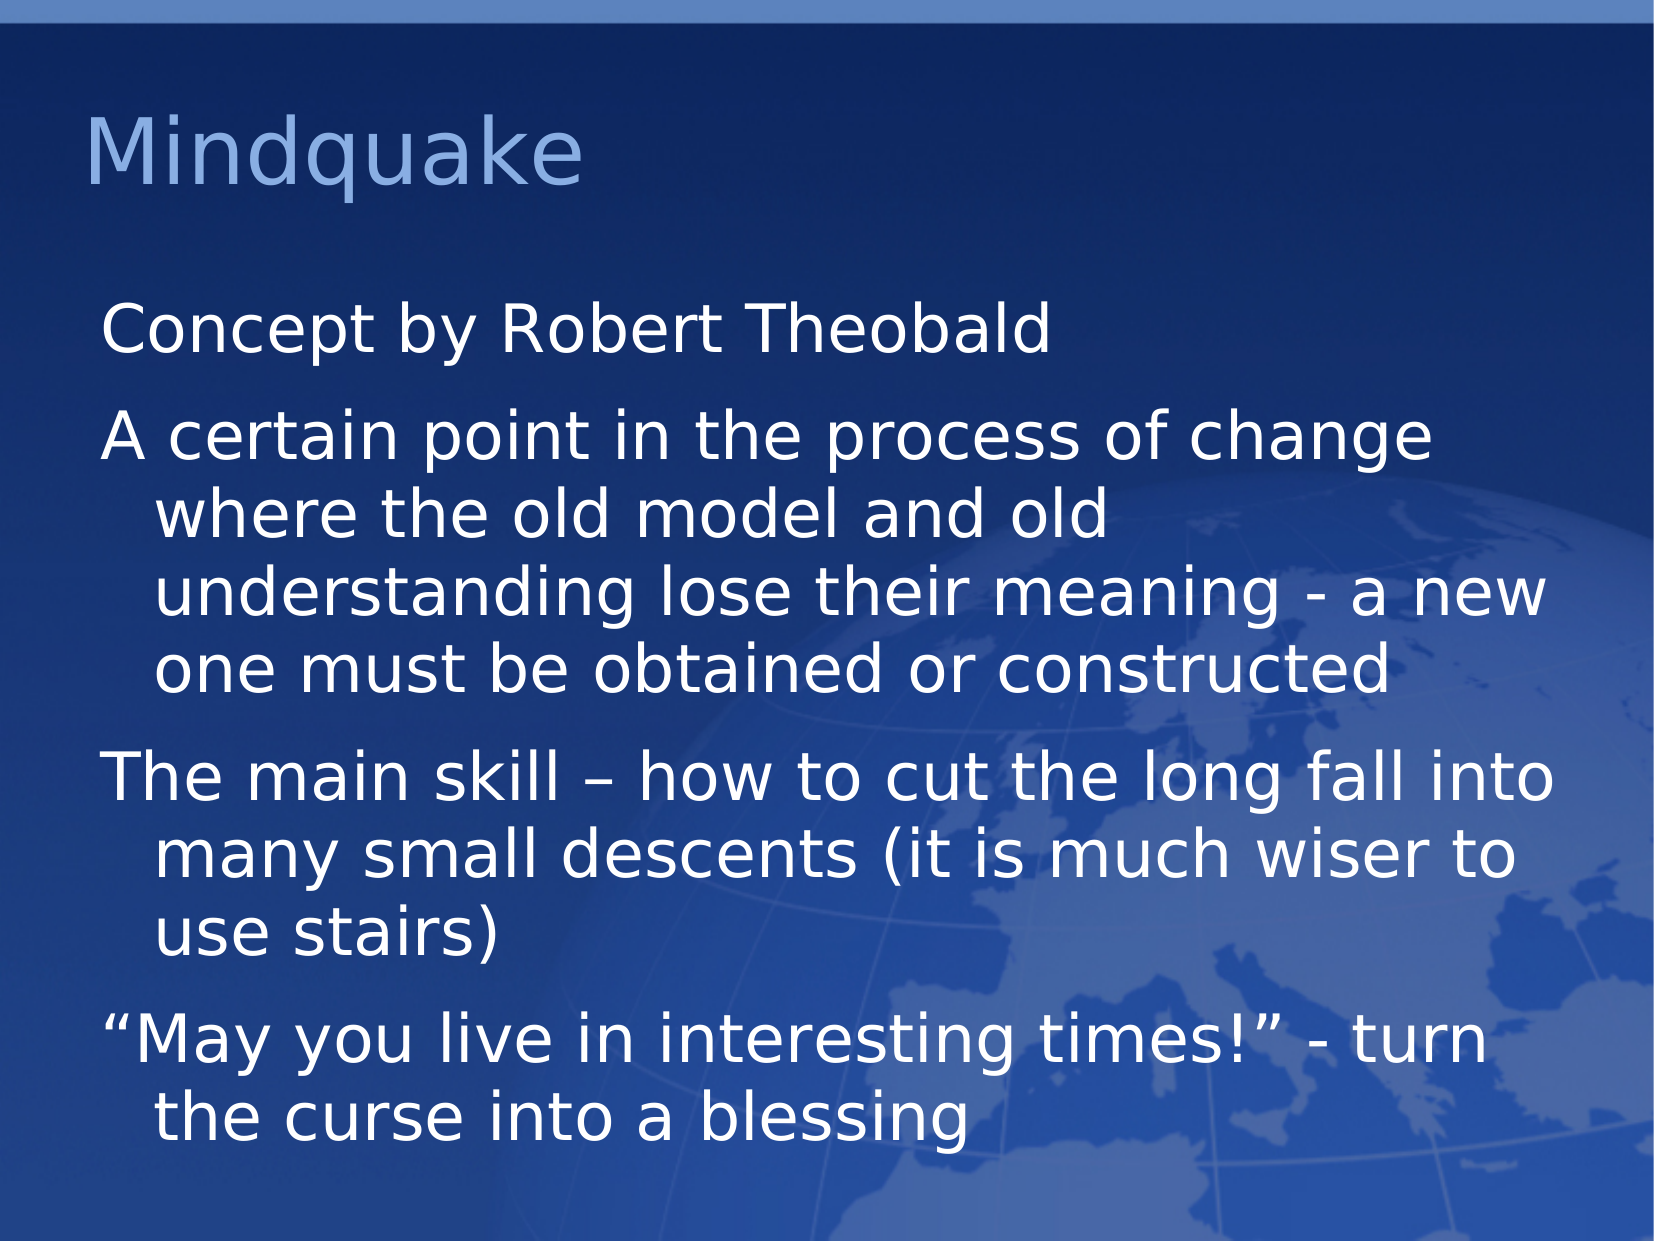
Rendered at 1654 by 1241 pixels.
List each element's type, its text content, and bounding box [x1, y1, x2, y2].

list Concept by Robert Theobald A certain point in the process of change where the old model and old understanding lose their meaning - a new one must be obtained or constructed The main skill – how to cut the long fall into many small descents (it is much wiser to use stairs) “May you live in interesting times!” - turn the curse into a blessing [82, 290, 1571, 1157]
title Mindquake [82, 56, 1571, 250]
picture [0, 0, 1654, 1241]
